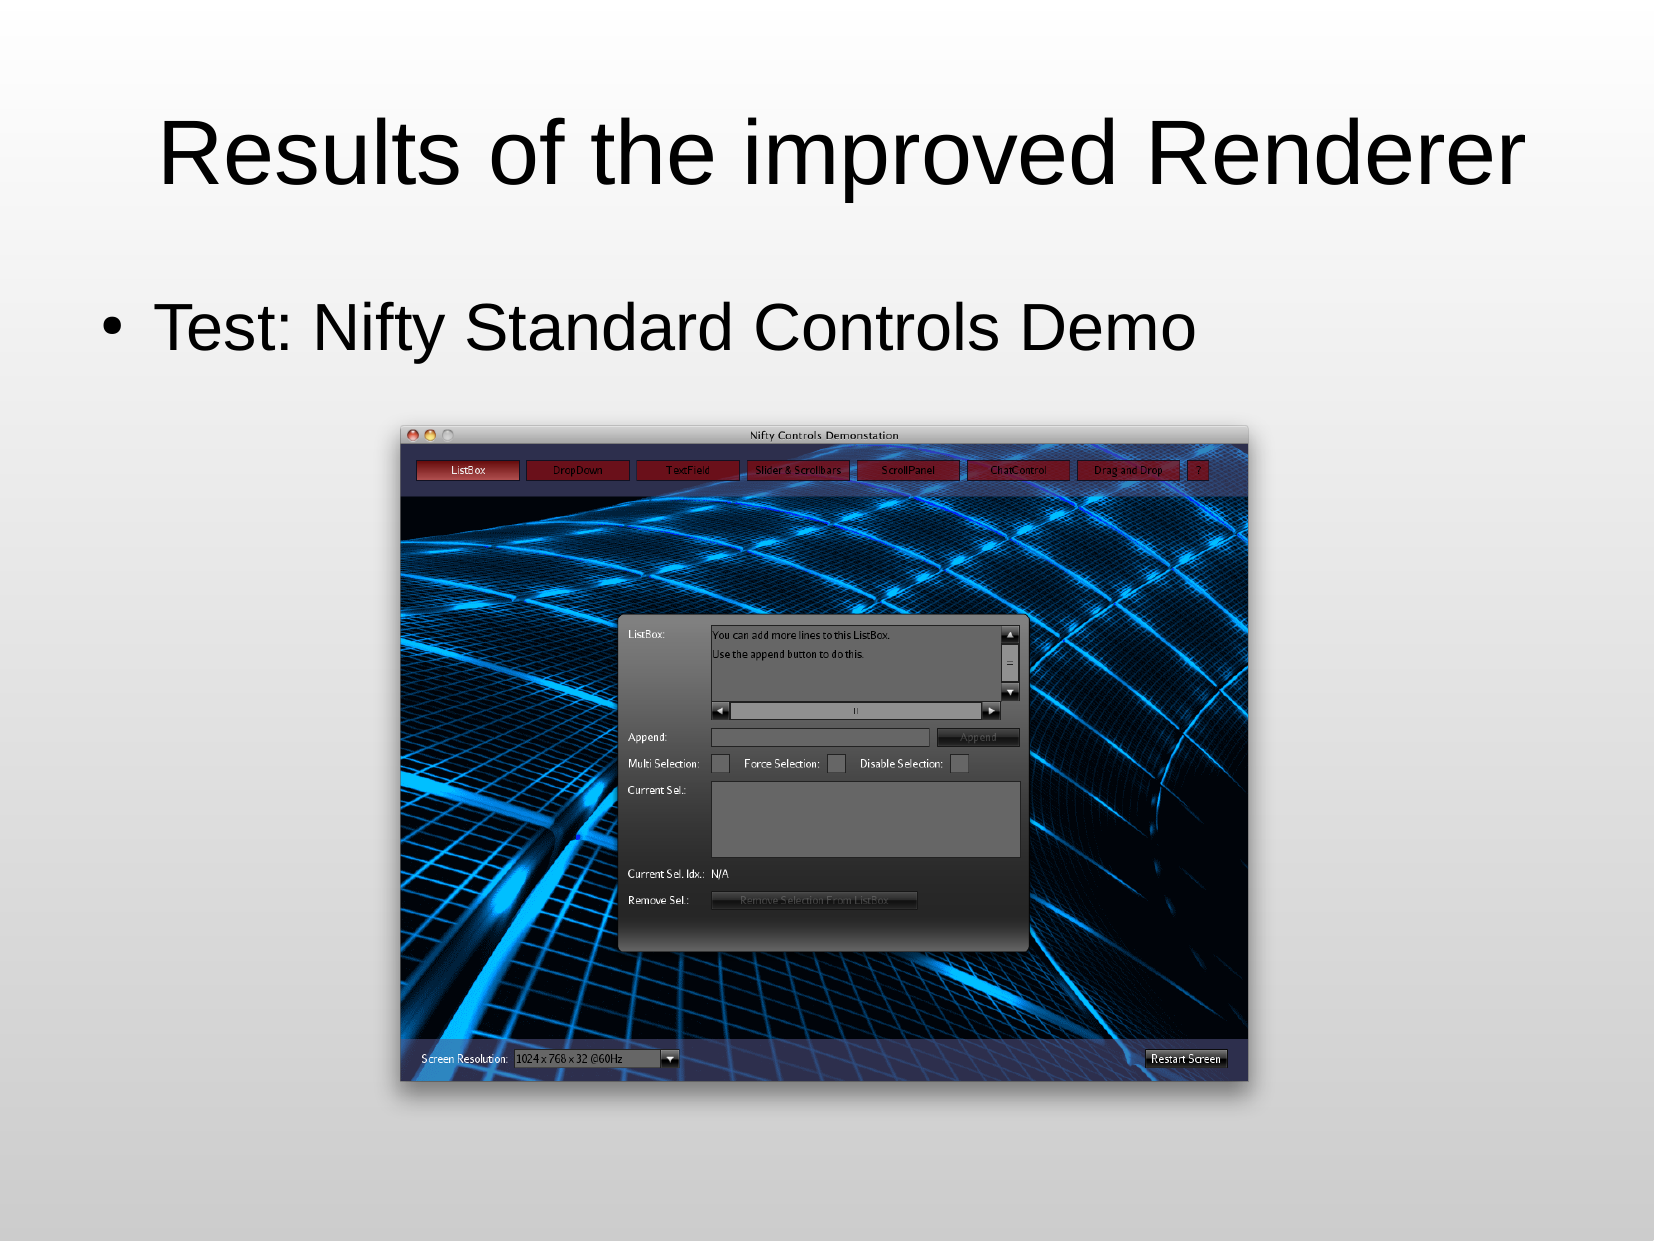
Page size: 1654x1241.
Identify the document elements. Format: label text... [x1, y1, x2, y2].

title Results of the improved Renderer [82, 49, 1571, 257]
picture [367, 405, 1281, 1126]
list Test: Nifty Standard Controls Demo [82, 290, 1571, 1109]
